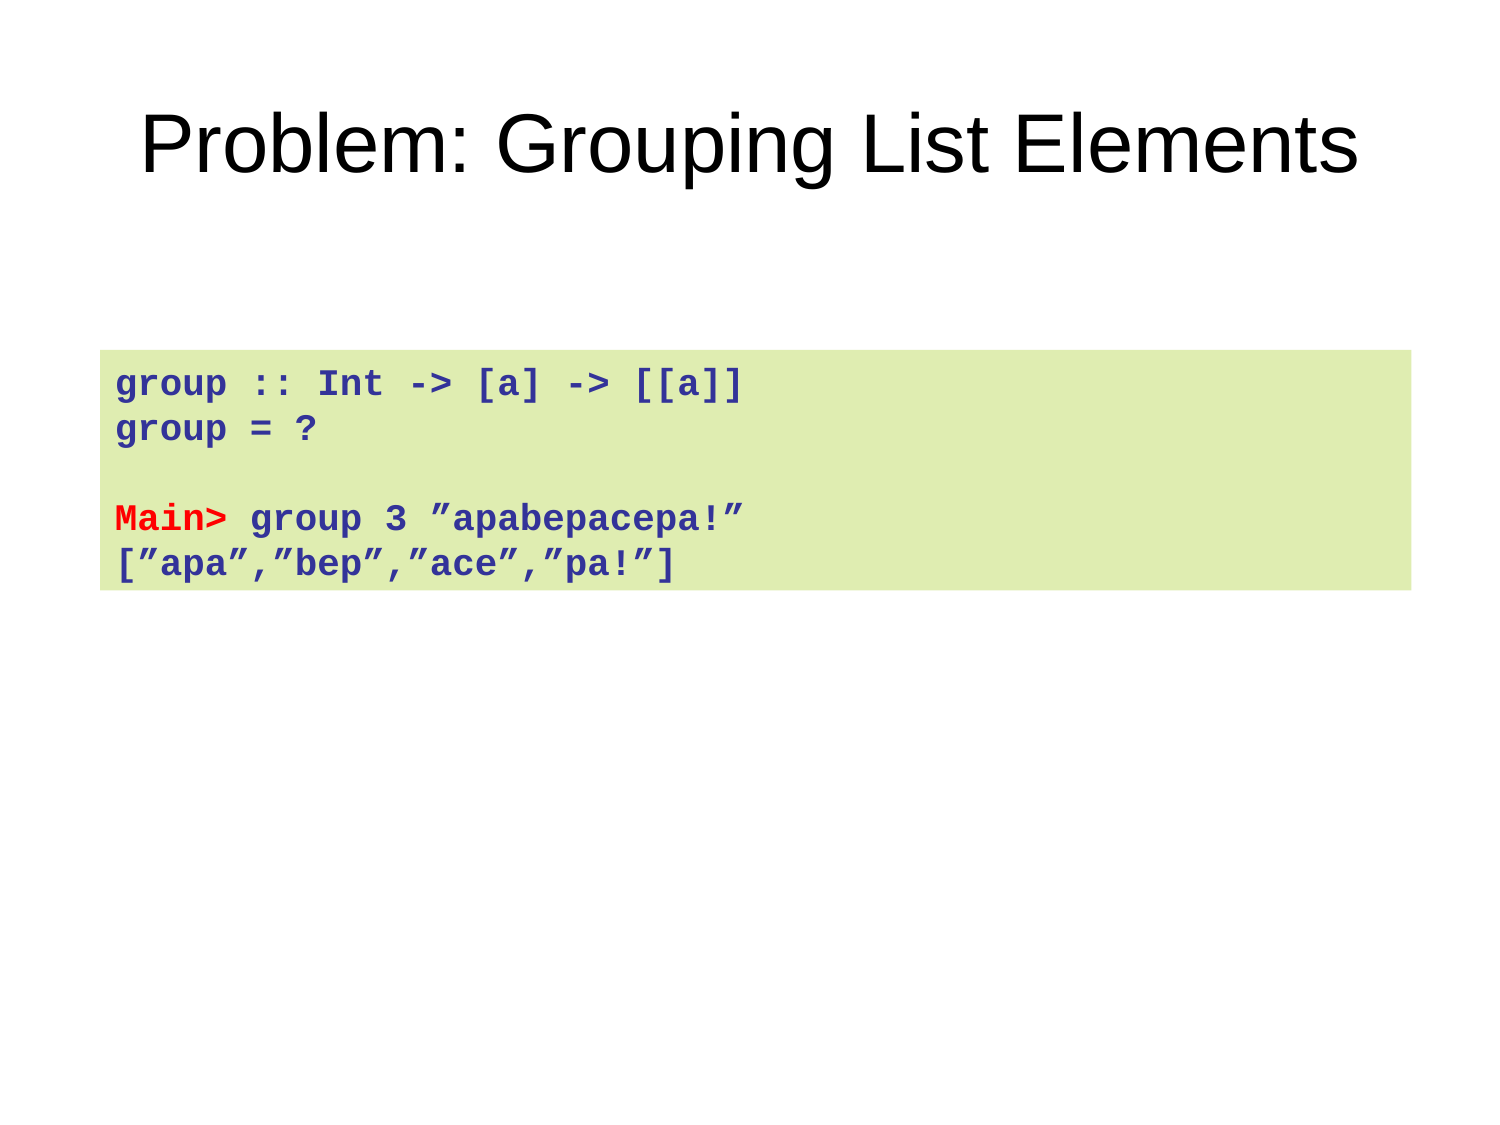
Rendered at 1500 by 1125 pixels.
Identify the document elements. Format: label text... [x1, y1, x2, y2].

text_box group :: Int -> [a] -> [[a]] group = ? Main> group 3 ”apabepacepa!” [”apa”,”bep”,”ace”,”pa!”] [100, 349, 1412, 591]
title Problem: Grouping List Elements [75, 45, 1426, 233]
